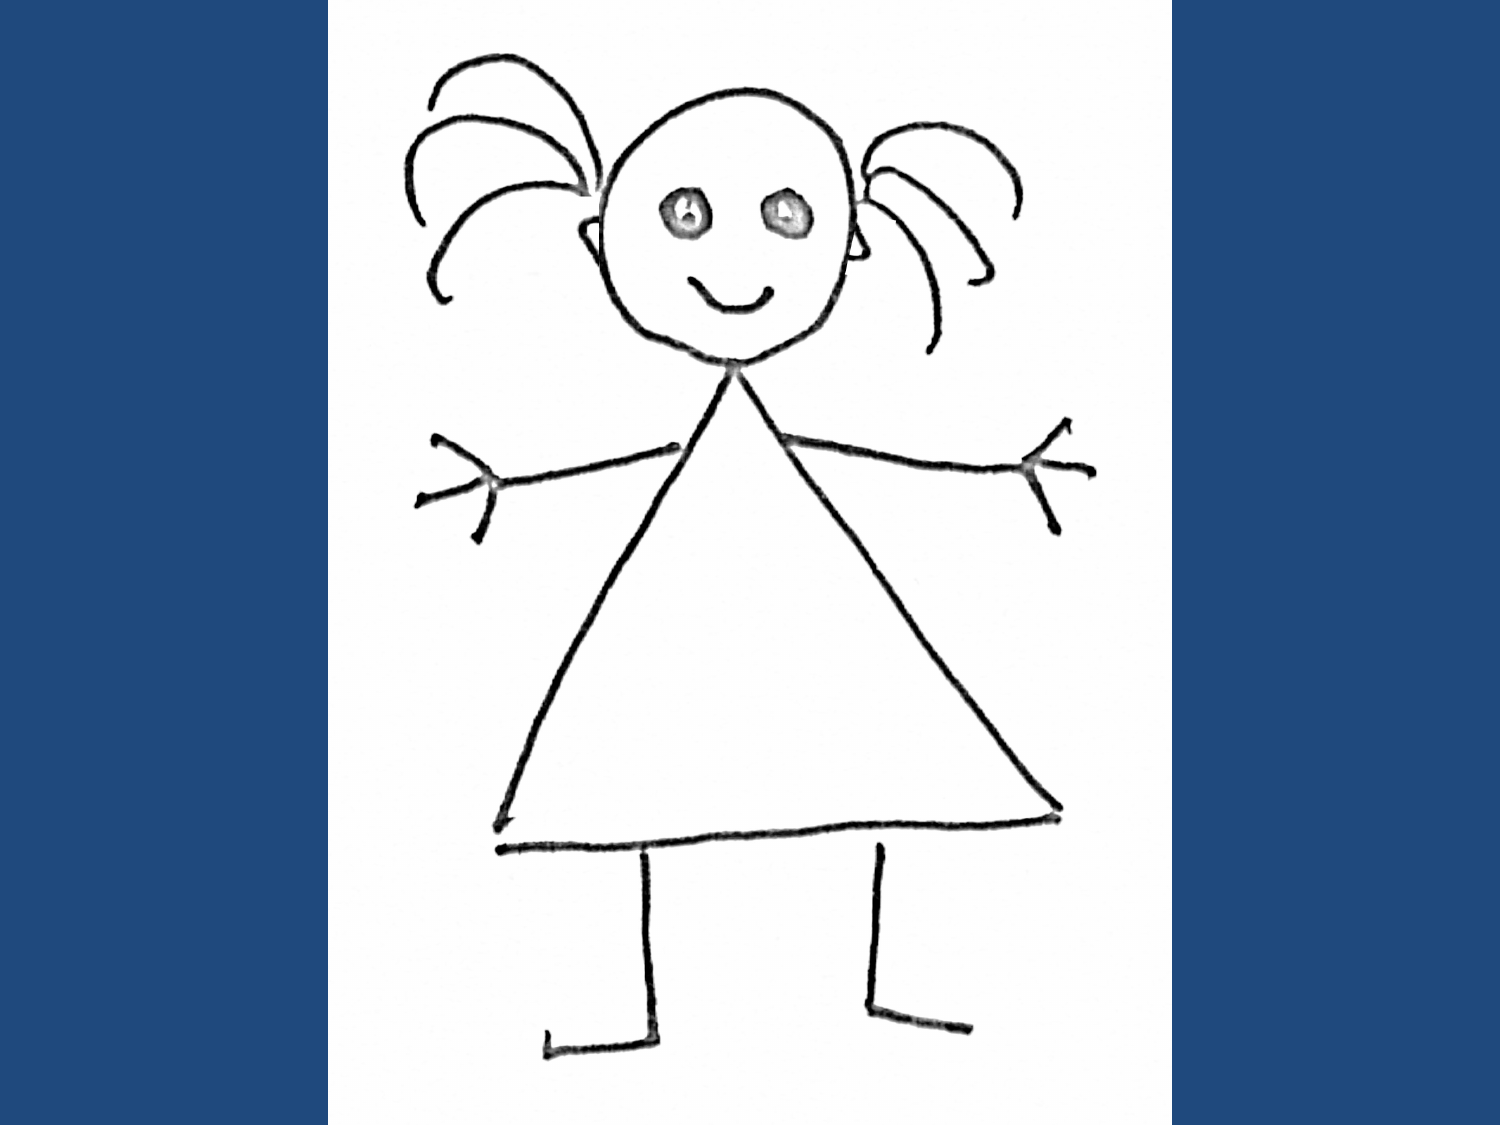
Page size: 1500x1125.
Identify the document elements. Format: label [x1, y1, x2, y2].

picture [328, 0, 1172, 1125]
